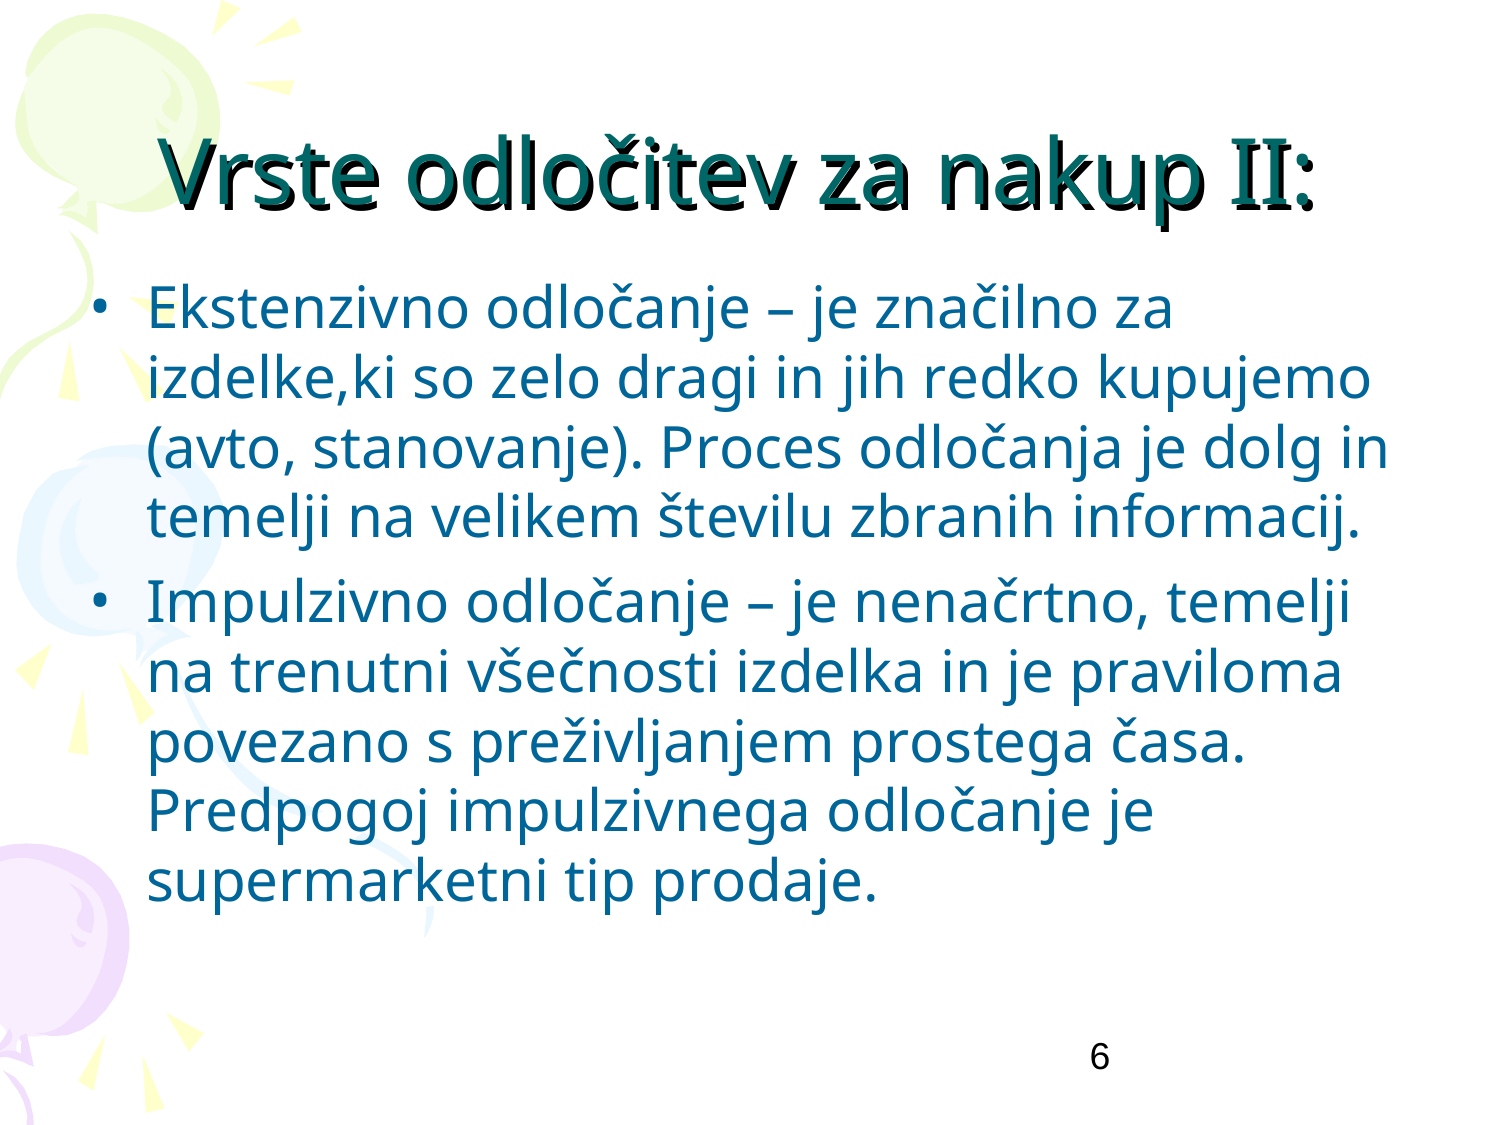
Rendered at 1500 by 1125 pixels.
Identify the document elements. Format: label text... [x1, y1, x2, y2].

title Vrste odločitev za nakup II: [72, 16, 1426, 233]
list Ekstenzivno odločanje – je značilno za izdelke,ki so zelo dragi in jih redko kupujemo (avto, stanovanje). Proces odločanja je dolg in temelji na velikem številu zbranih informacij. Impulzivno odločanje – je nenačrtno, temelji na trenutni všečnosti izdelka in je praviloma povezano s preživljanjem prostega časa. Predpogoj impulzivnega odločanje je supermarketni tip prodaje. [75, 262, 1426, 994]
